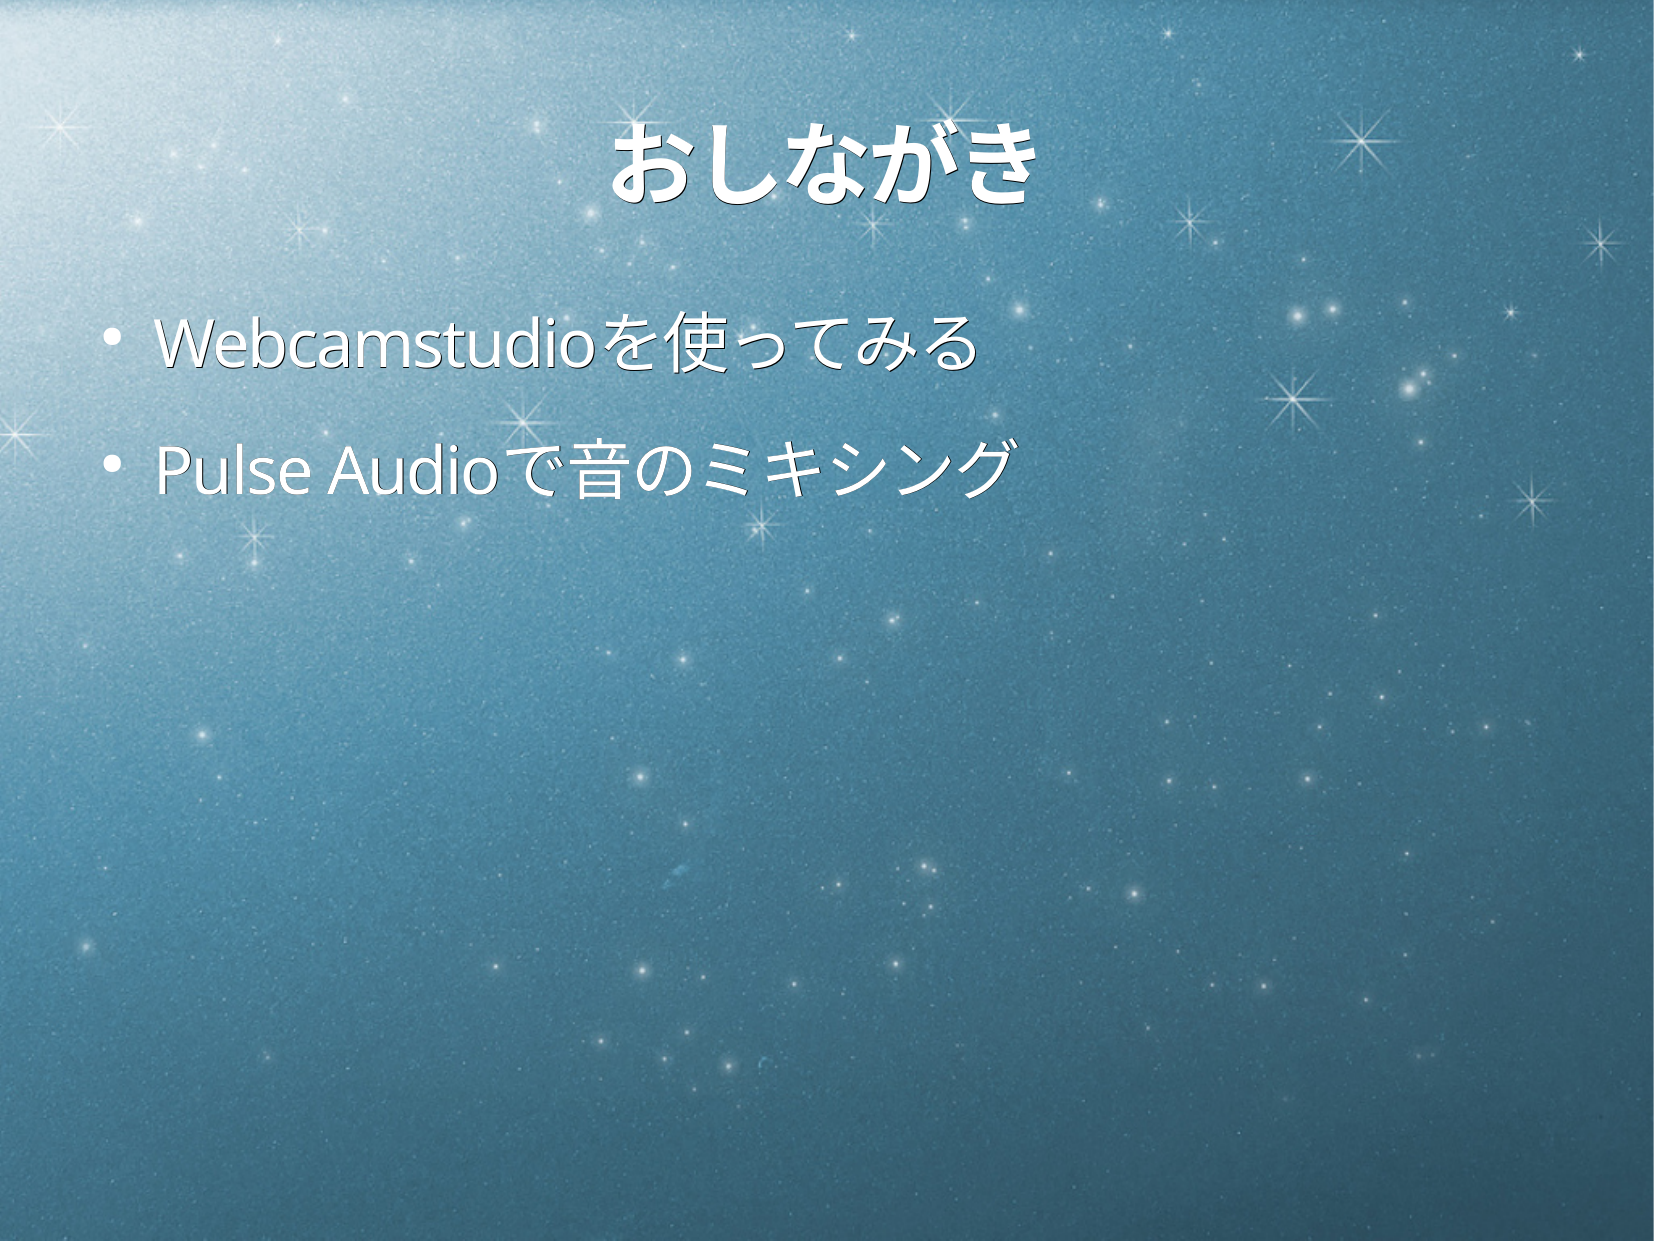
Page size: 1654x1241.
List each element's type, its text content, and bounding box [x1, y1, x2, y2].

picture [0, 0, 1654, 1241]
title おしながき [82, 62, 1571, 255]
list Webcamstudioを使ってみる Pulse Audioで音のミキシング [82, 290, 1571, 1109]
